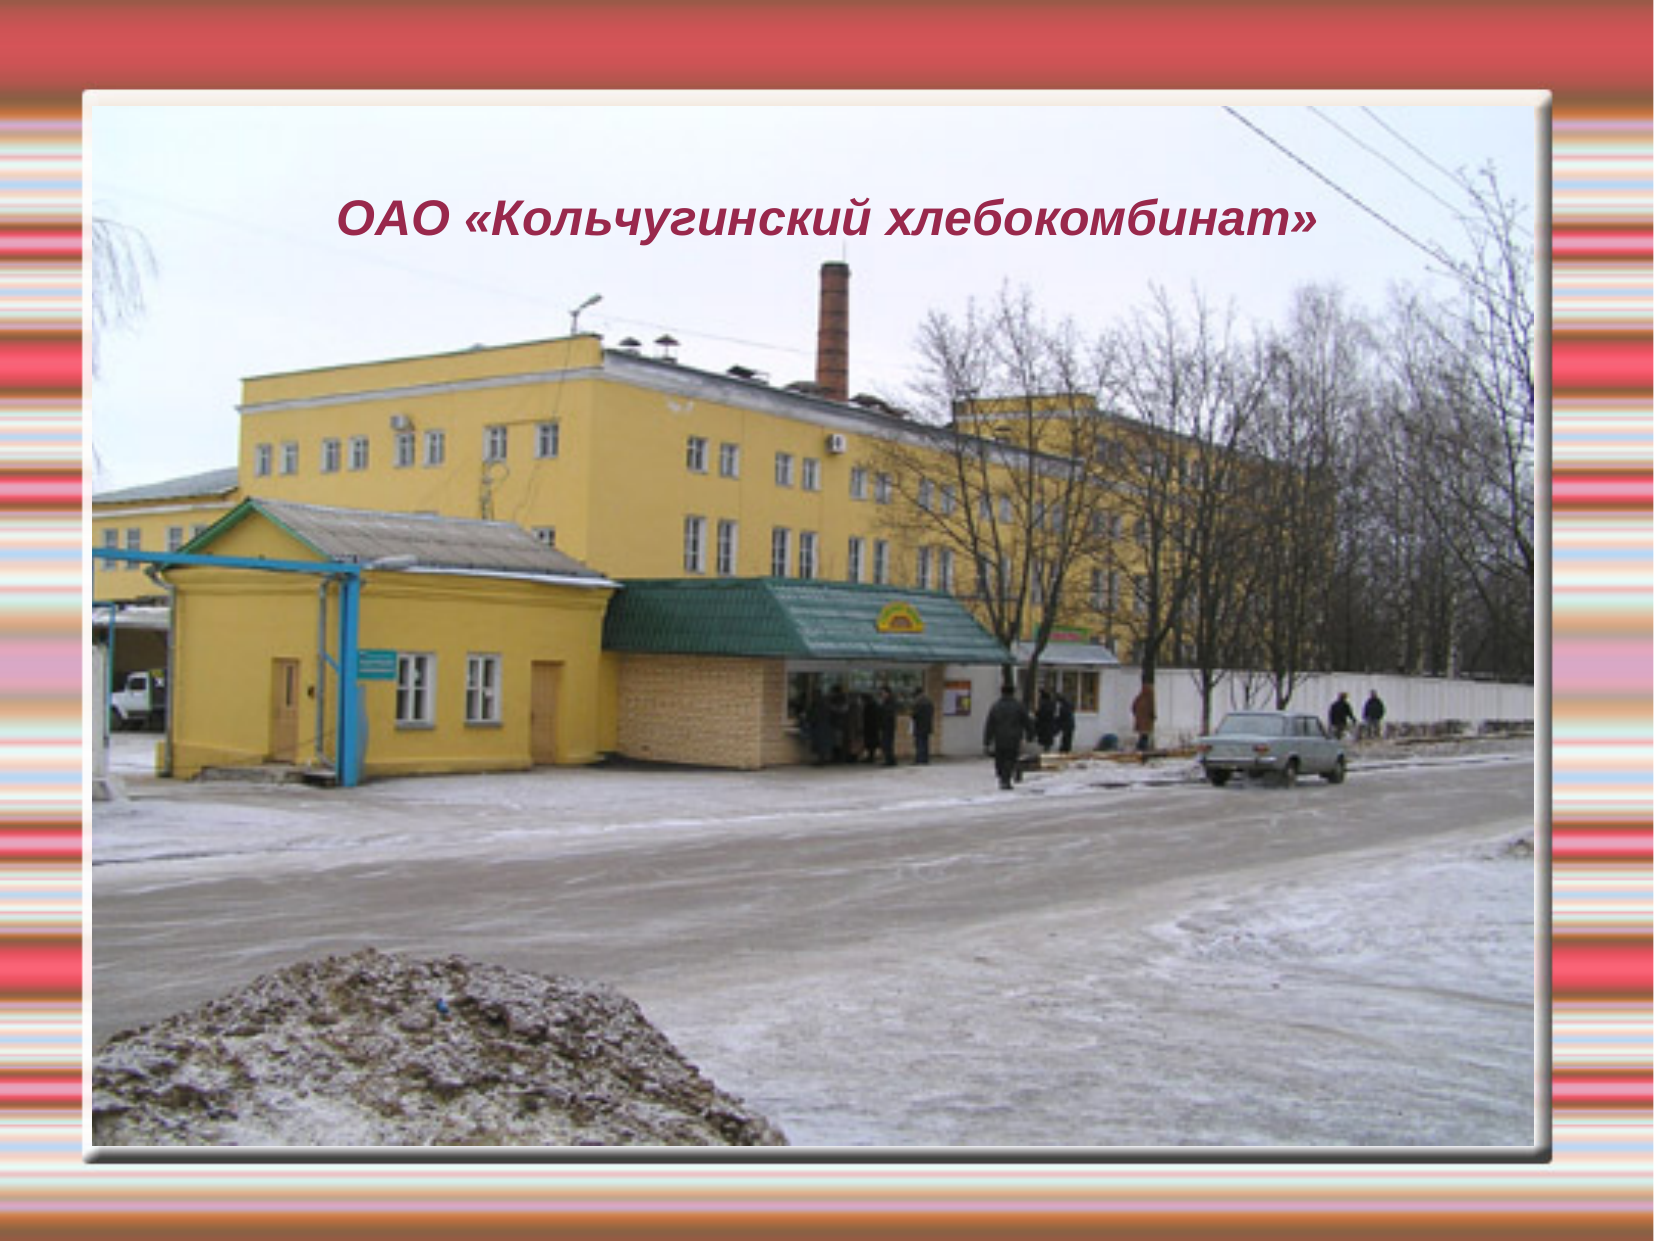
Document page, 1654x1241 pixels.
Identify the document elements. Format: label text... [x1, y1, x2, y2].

title ОАО «Кольчугинский хлебокомбинат» [121, 114, 1534, 322]
picture [0, 0, 1654, 1241]
